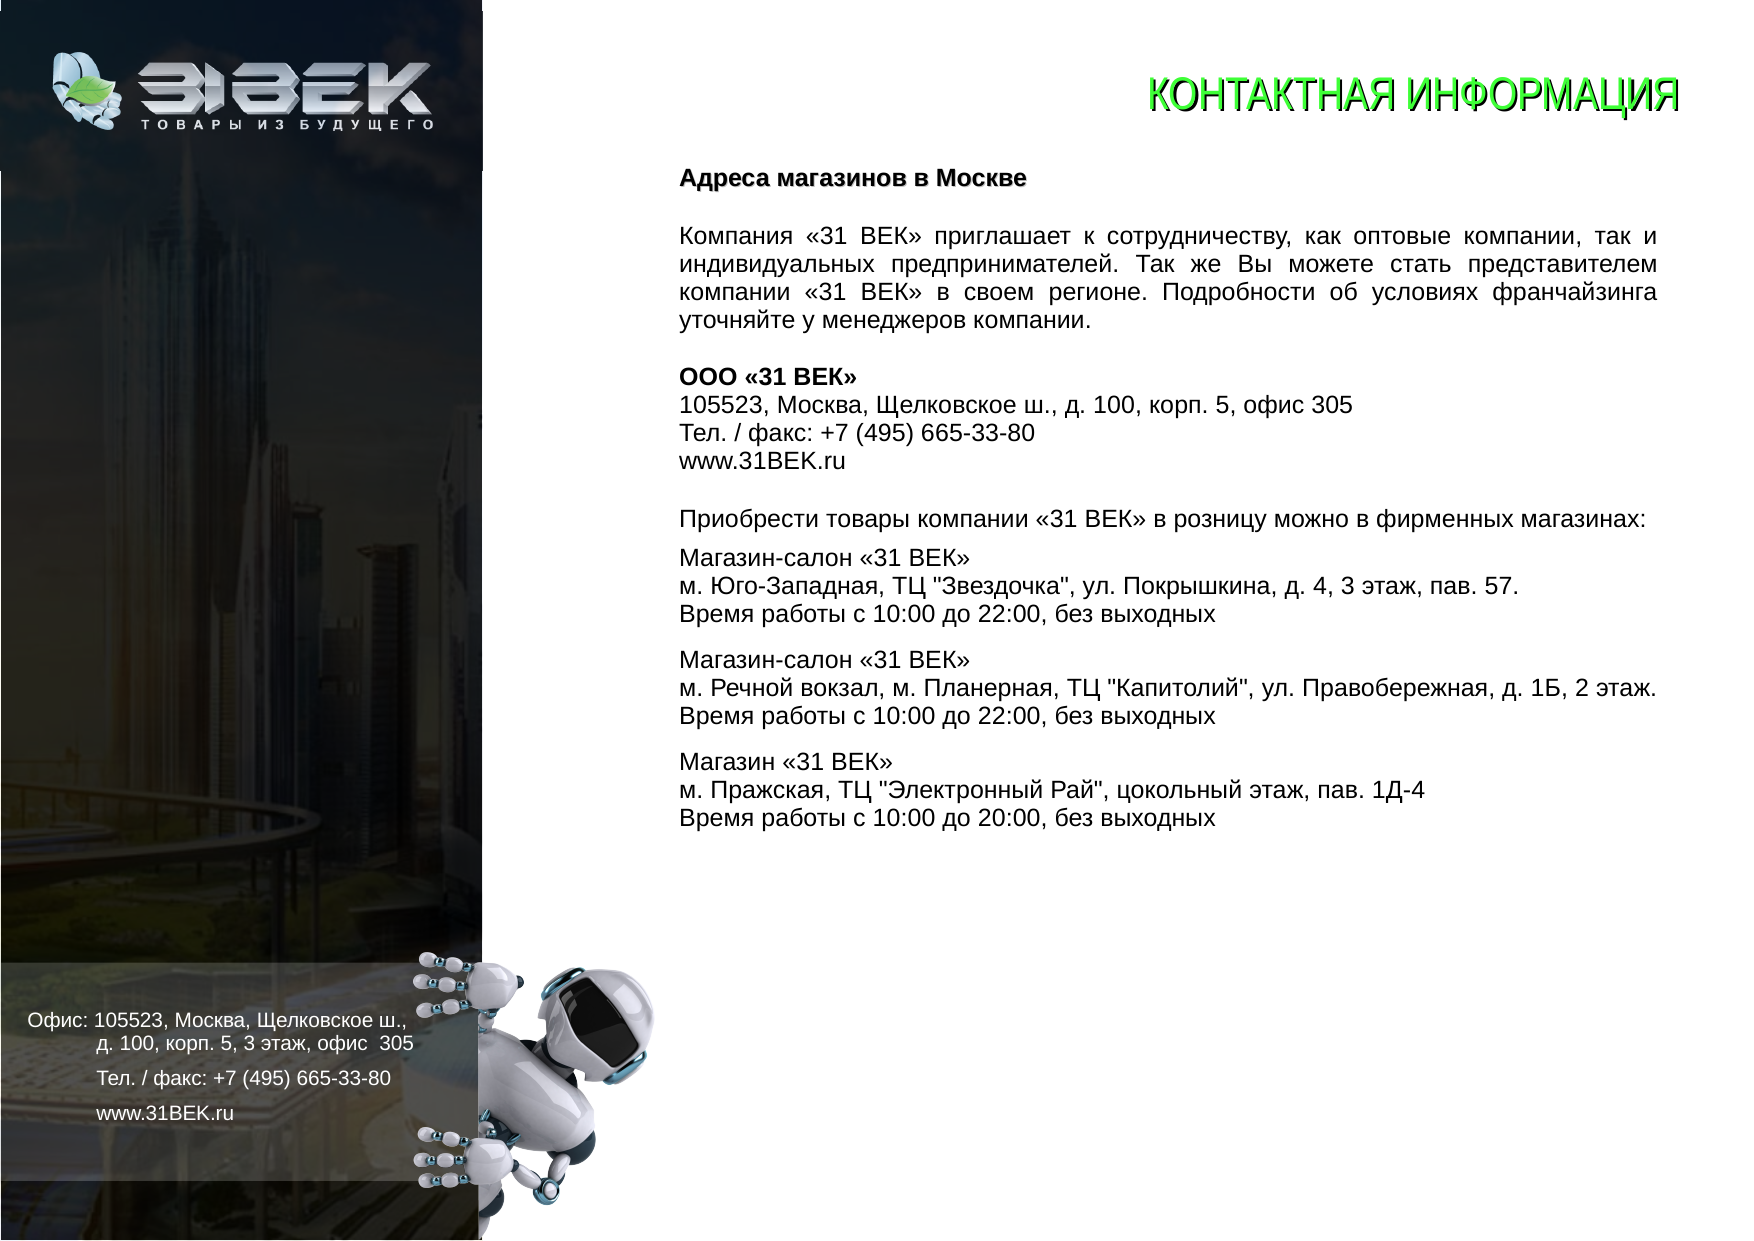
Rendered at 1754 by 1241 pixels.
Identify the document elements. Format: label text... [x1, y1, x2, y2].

text_box КОНТАКТНАЯ ИНФОРМАЦИЯ [679, 59, 1695, 112]
picture [0, 0, 655, 1241]
text_box Офис: 105523, Москва, Щелковское ш., д. 100, корп. 5, 3 этаж, офис 305 Тел. / факс: +7 (495) 665-33-80 www.31BEK.ru [0, 1001, 445, 1155]
text_box Адреса магазинов в Москве Компания «31 ВЕК» приглашает к сотрудничеству, как оптовые компании, так и индивидуальных предпринимателей. Так же Вы можете стать представителем компании «31 ВЕК» в своем регионе. Подробности об условиях франчайзинга уточняйте у менеджеров компании. ООО «31 ВЕК» 105523, Москва, Щелковское ш., д. 100, корп. 5, офис 305 Тел. / факс: +7 (495) 665-33-80 www.31BEK.ru Приобрести товары компании «31 ВЕК» в розницу можно в фирменных магазинах: Магазин-салон «31 ВЕК» м. Юго-Западная, ТЦ "Звездочка", ул. Покрышкина, д. 4, 3 этаж, пав. 57. Время работы с 10:00 до 22:00, без выходных Магазин-салон «31 ВЕК» м. Речной вокзал, м. Планерная, ТЦ "Капитолий", ул. Правобережная, д. 1Б, 2 этаж. Время работы с 10:00 до 22:00, без выходных Магазин «31 ВЕК» м. Пражская, ТЦ "Электронный Рай", цокольный этаж, пав. 1Д-4 Время работы с 10:00 до 20:00, без выходных [679, 164, 1697, 1182]
